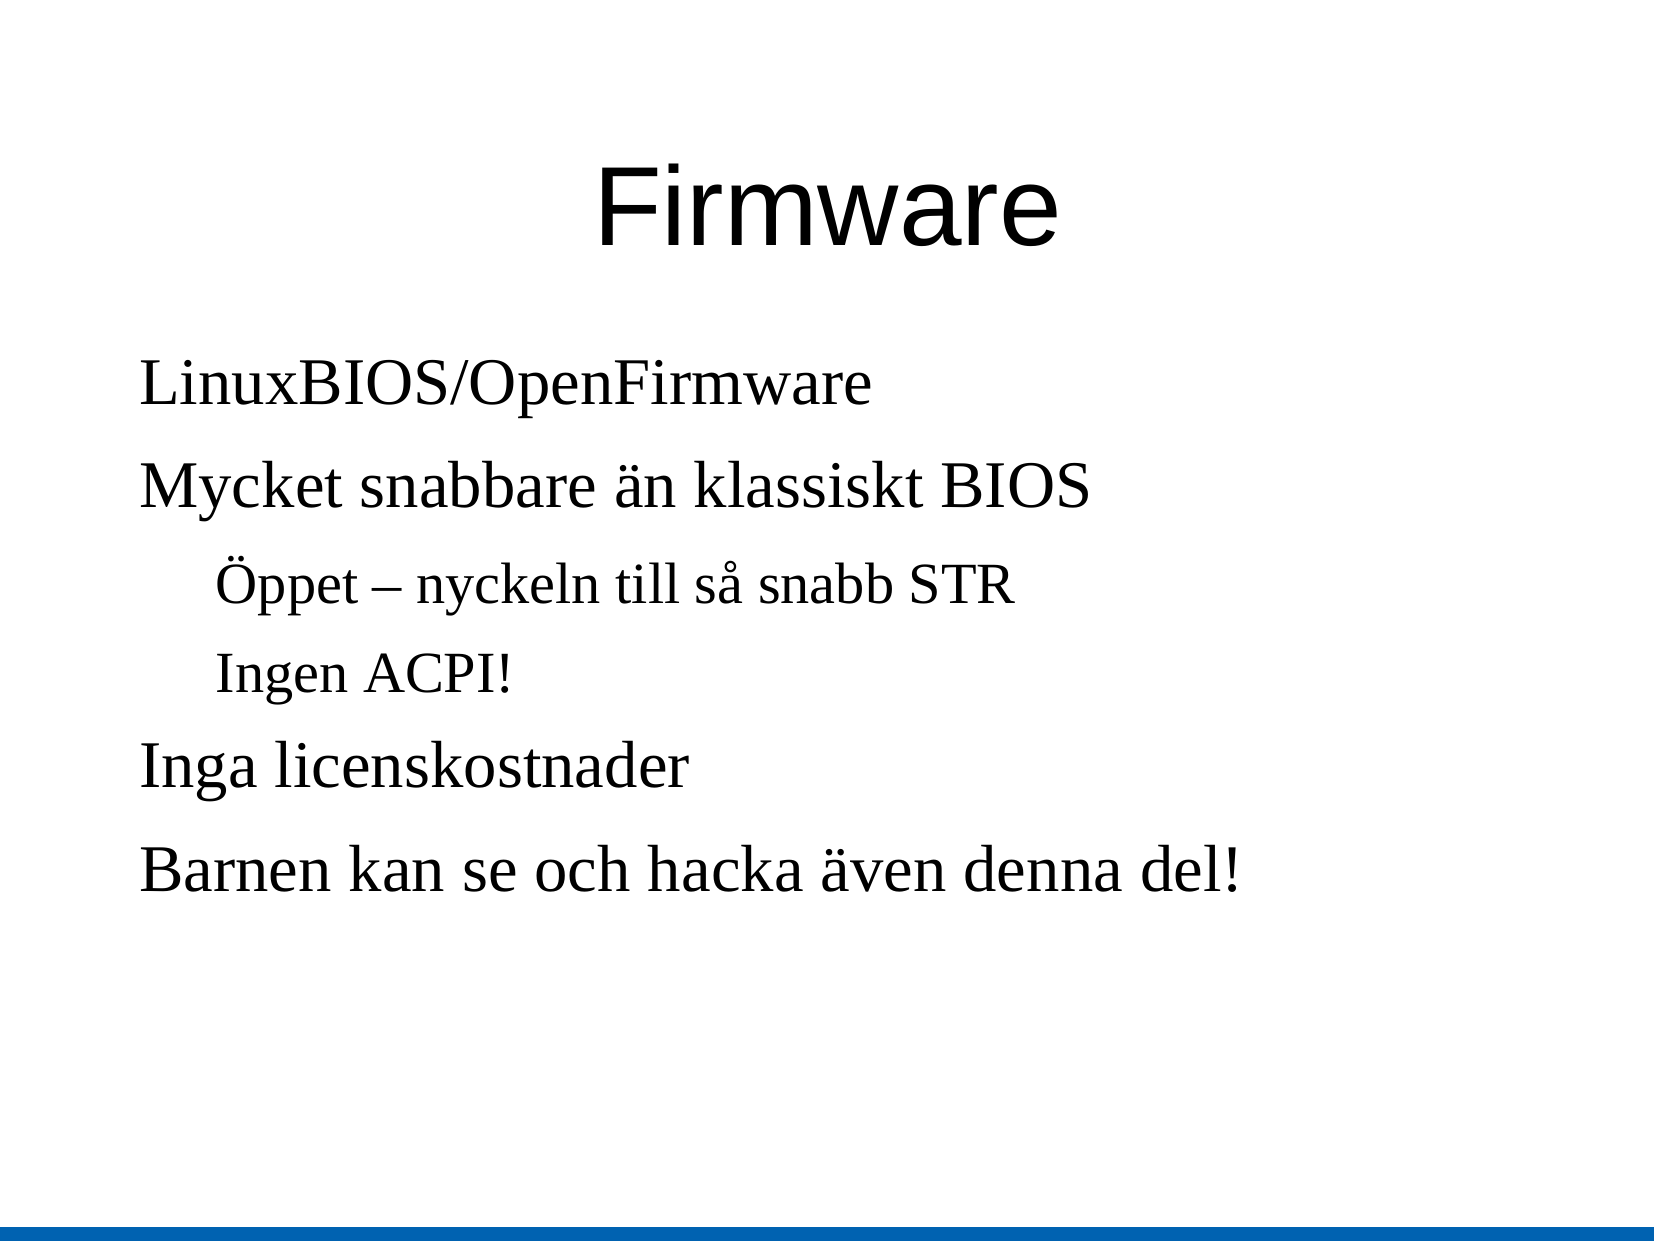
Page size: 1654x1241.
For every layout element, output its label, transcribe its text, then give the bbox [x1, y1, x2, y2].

title Firmware [121, 102, 1534, 310]
list LinuxBIOS/OpenFirmware Mycket snabbare än klassiskt BIOS Öppet – nyckeln till så snabb STR Ingen ACPI! Inga licenskostnader Barnen kan se och hacka även denna del! [121, 344, 1534, 1127]
